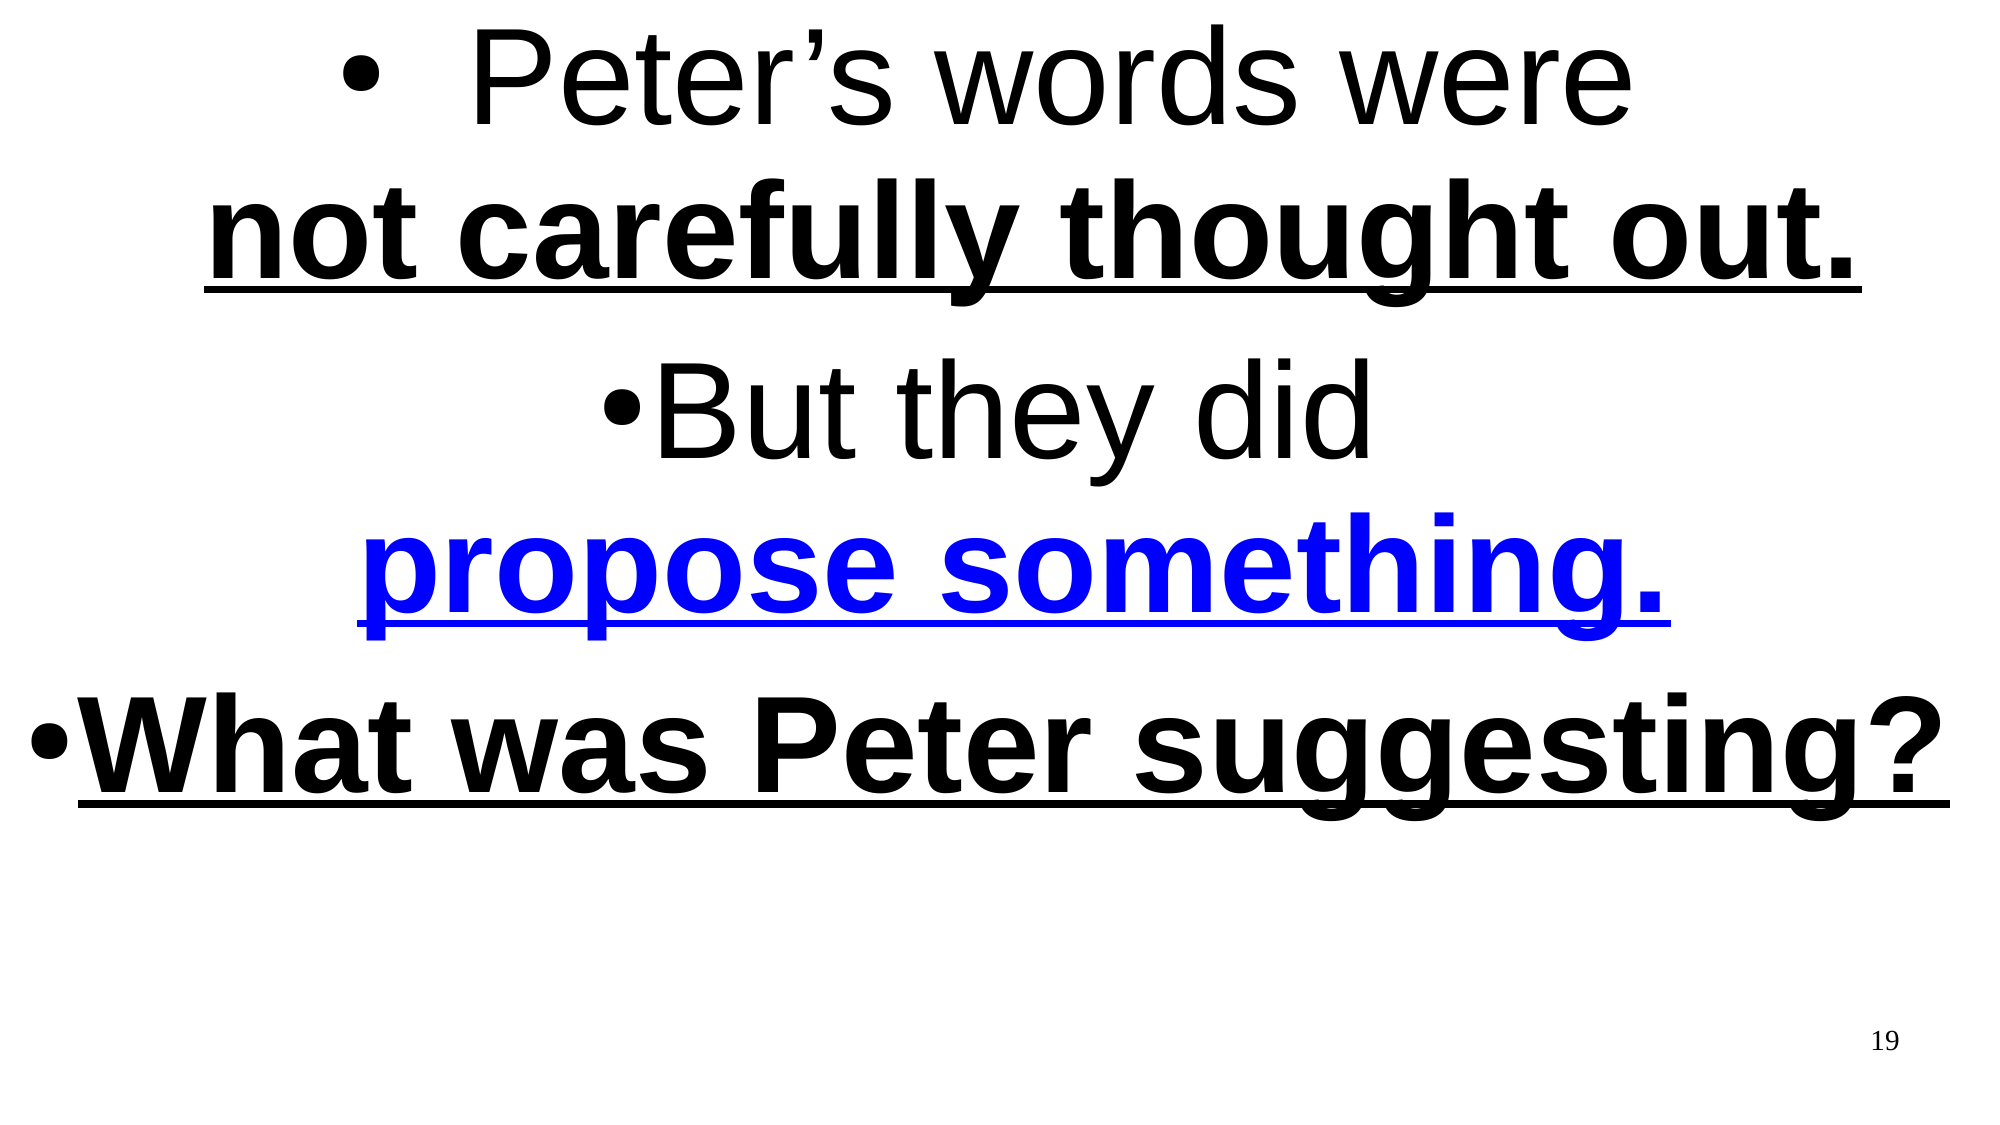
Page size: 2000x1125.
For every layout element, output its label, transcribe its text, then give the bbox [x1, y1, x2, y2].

list Peter’s words were not carefully thought out. But they did propose something. What was Peter suggesting? [0, 0, 1996, 1123]
